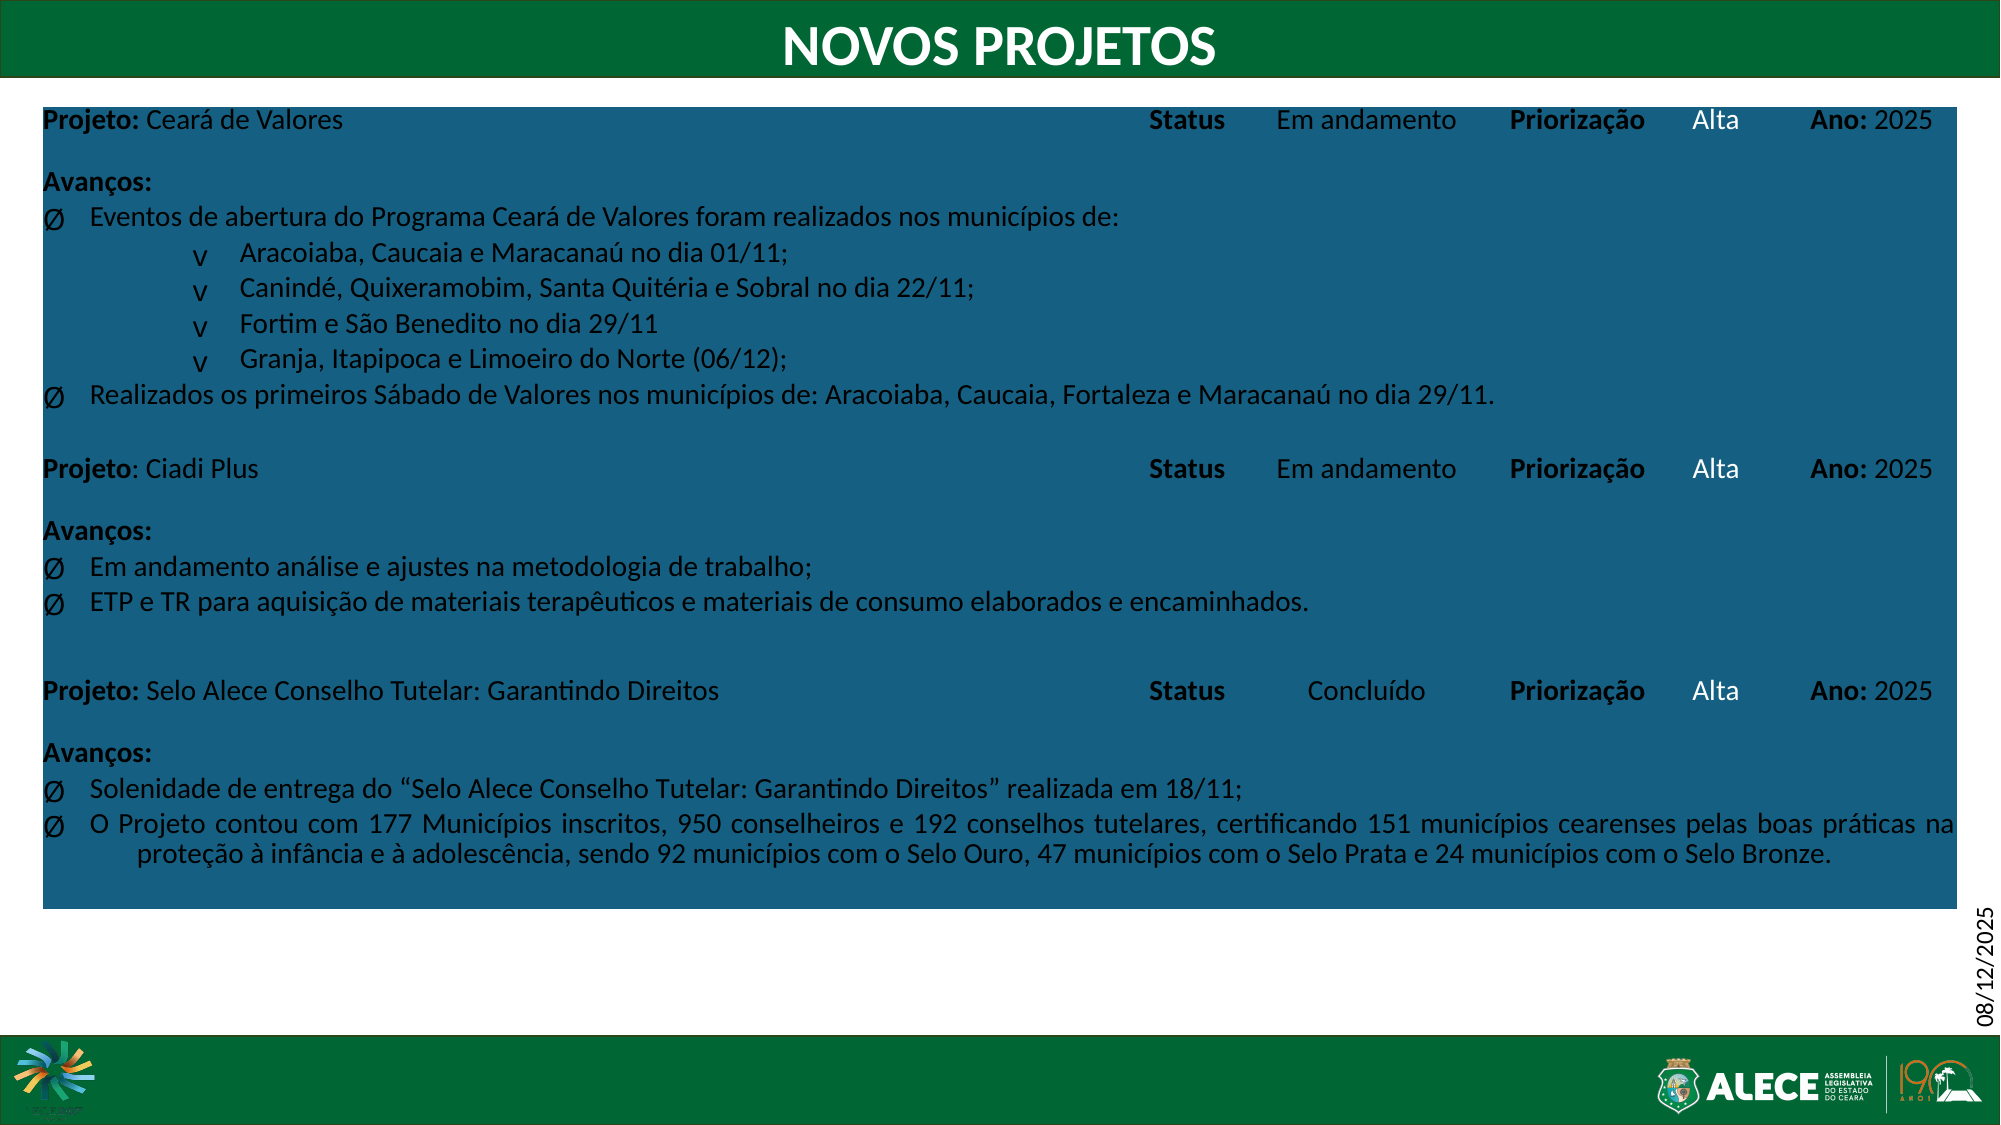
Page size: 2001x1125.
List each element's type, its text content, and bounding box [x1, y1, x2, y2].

picture [1625, 982, 2000, 1125]
table_header Projeto: Ceará de Valores [43, 107, 1121, 169]
table_header Priorização [1480, 107, 1646, 169]
text_box [0, 1036, 1625, 1125]
table_cell Status [1121, 679, 1254, 741]
table_cell Avanços: Em andamento análise e ajustes na metodologia de trabalho; ETP e TR para aquisição de materiais terapêuticos e materiais de consumo elaborados e encaminhados. [43, 519, 1957, 679]
table_cell Avanços: Solenidade de entrega do “Selo Alece Conselho Tutelar: Garantindo Direitos” realizada em 18/11; O Projeto contou com 177 Municípios inscritos, 950 conselheiros e 192 conselhos tutelares, certificando 151 municípios cearenses pelas boas práticas na proteção à infância e à adolescência, sendo 92 municípios com o Selo Ouro, 47 municípios com o Selo Prata e 24 municípios com o Selo Bronze. [43, 741, 1957, 909]
text_box 08/12/2025 [1960, 890, 2000, 1043]
table_header Status [1121, 107, 1254, 169]
table_cell Ano: 2025 [1786, 457, 1957, 519]
table_cell Alta [1646, 457, 1786, 519]
table_header Alta [1646, 107, 1786, 169]
table_cell Projeto: Ciadi Plus [43, 457, 1121, 519]
table_cell Avanços: Eventos de abertura do Programa Ceará de Valores foram realizados nos municípios de: Aracoiaba, Caucaia e Maracanaú no dia 01/11; Canindé, Quixeramobim, Santa Quitéria e Sobral no dia 22/11; Fortim e São Benedito no dia 29/11 Granja, Itapipoca e Limoeiro do Norte (06/12); Realizados os primeiros Sábado de Valores nos municípios de: Aracoiaba, Caucaia, Fortaleza e Maracanaú no dia 29/11. [43, 169, 1957, 457]
table_cell Priorização [1480, 457, 1646, 519]
table_cell Priorização [1480, 679, 1646, 741]
table_cell Ano: 2025 [1786, 679, 1957, 741]
table_cell Status [1121, 457, 1254, 519]
text_box NOVOS PROJETOS [0, 0, 2000, 77]
table_cell Concluído [1254, 679, 1480, 741]
table_cell Alta [1646, 679, 1786, 741]
table_cell Projeto: Selo Alece Conselho Tutelar: Garantindo Direitos [43, 679, 1121, 741]
table_header Em andamento [1254, 107, 1480, 169]
table_header Ano: 2025 [1786, 107, 1957, 169]
table_cell Em andamento [1254, 457, 1480, 519]
